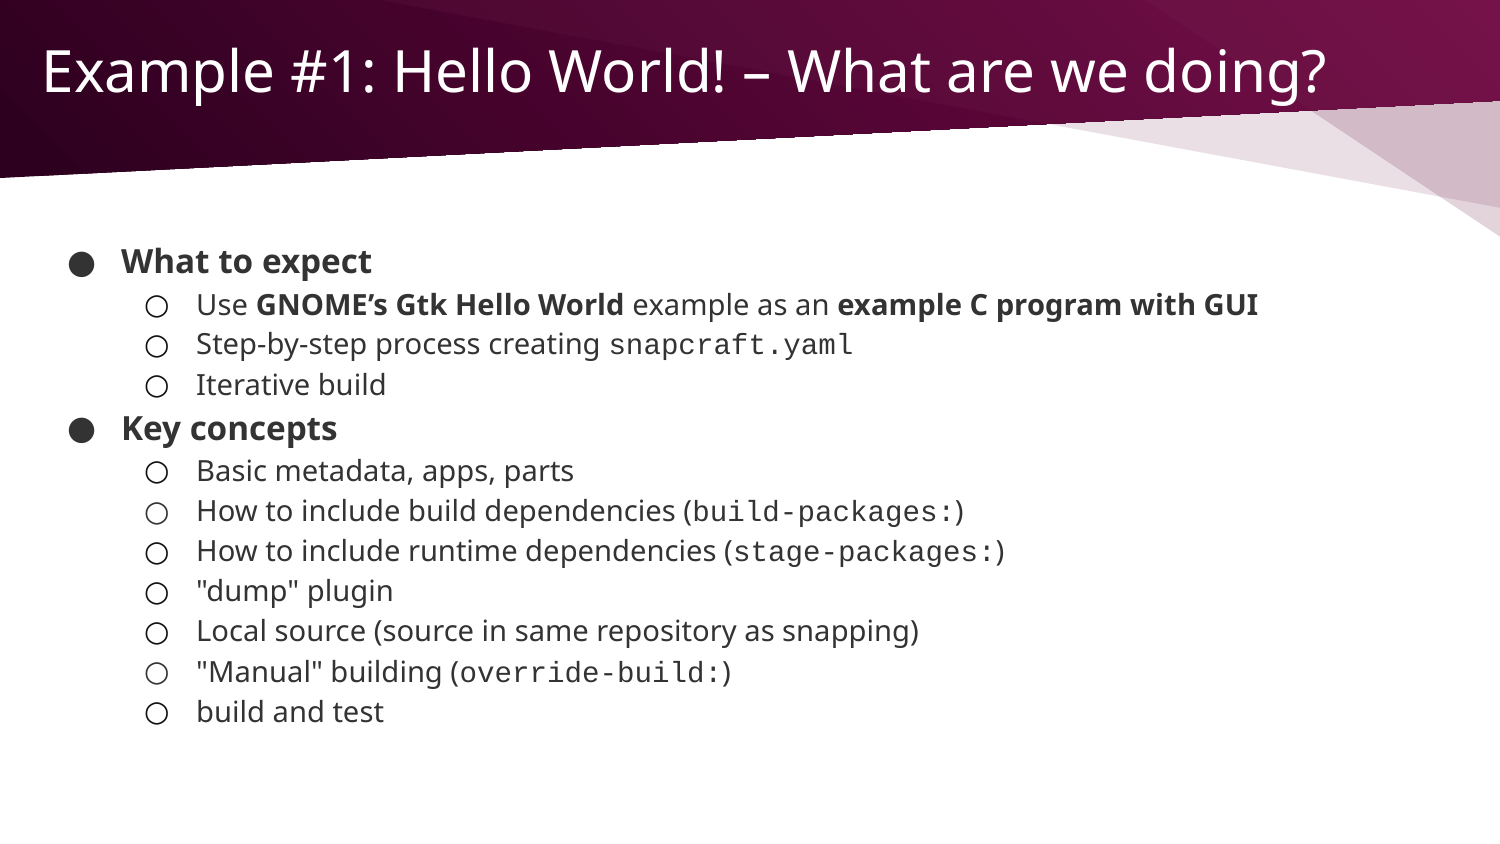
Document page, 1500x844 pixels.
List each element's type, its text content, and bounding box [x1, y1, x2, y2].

list What to expect Use GNOME’s Gtk Hello World example as an example C program with GUI Step-by-step process creating snapcraft.yaml Iterative build Key concepts Basic metadata, apps, parts How to include build dependencies (build-packages:) How to include runtime dependencies (stage-packages:) "dump" plugin Local source (source in same repository as snapping) "Manual" building (override-build:) build and test [35, 229, 1324, 789]
title Example #1: Hello World! – What are we doing? [41, 5, 1336, 134]
